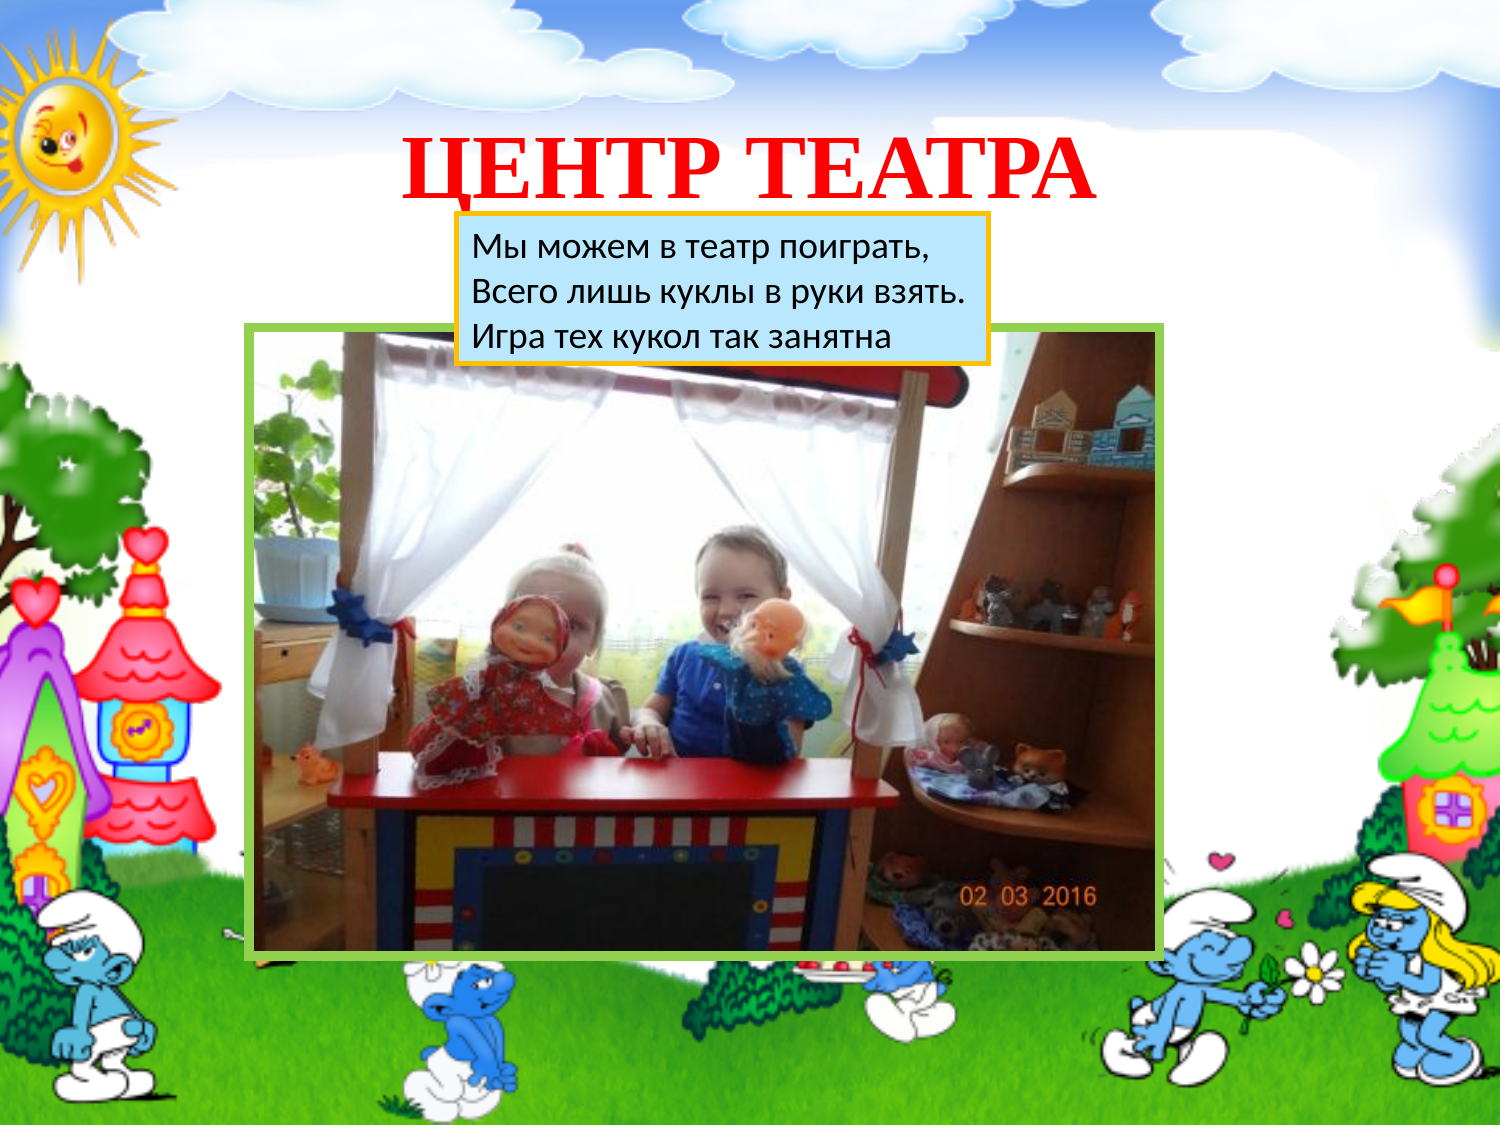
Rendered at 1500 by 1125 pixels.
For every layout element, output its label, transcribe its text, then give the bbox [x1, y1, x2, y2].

title ЦЕНТР ТЕАТРА [103, 59, 1397, 278]
picture [253, 332, 1156, 952]
text_box Мы можем в театр поиграть, Всего лишь куклы в руки взять. Игра тех кукол так занятна [456, 213, 989, 363]
